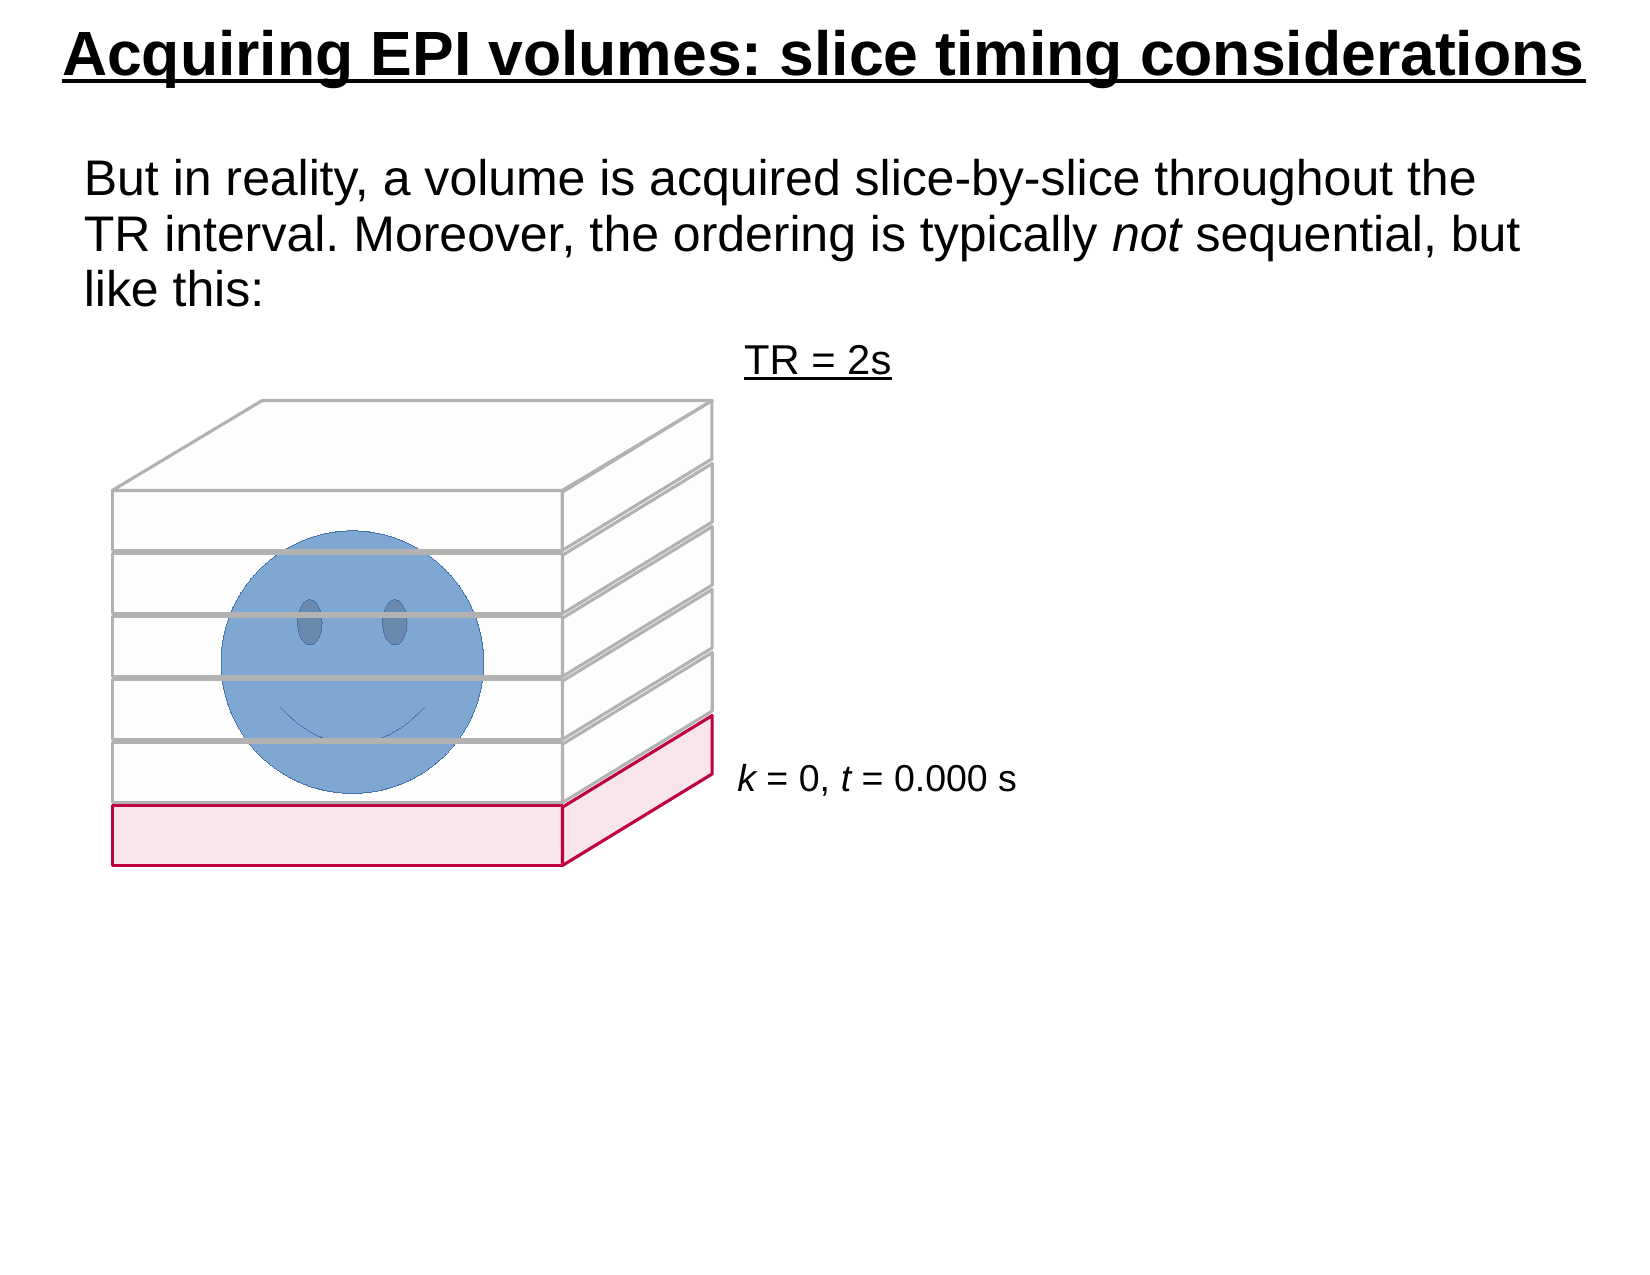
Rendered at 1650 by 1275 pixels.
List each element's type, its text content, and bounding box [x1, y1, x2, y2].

text_box TR = 2s [729, 329, 1238, 392]
text_box k = 0, t = 0.000 s [722, 750, 1136, 807]
text_box Acquiring EPI volumes: slice timing considerations [47, 11, 1601, 97]
text_box [112, 715, 713, 866]
text_box But in reality, a volume is acquired slice-by-slice throughout the TR interval. Moreover, the ordering is typically not sequential, but like this: [69, 142, 1570, 325]
text_box [112, 400, 713, 803]
